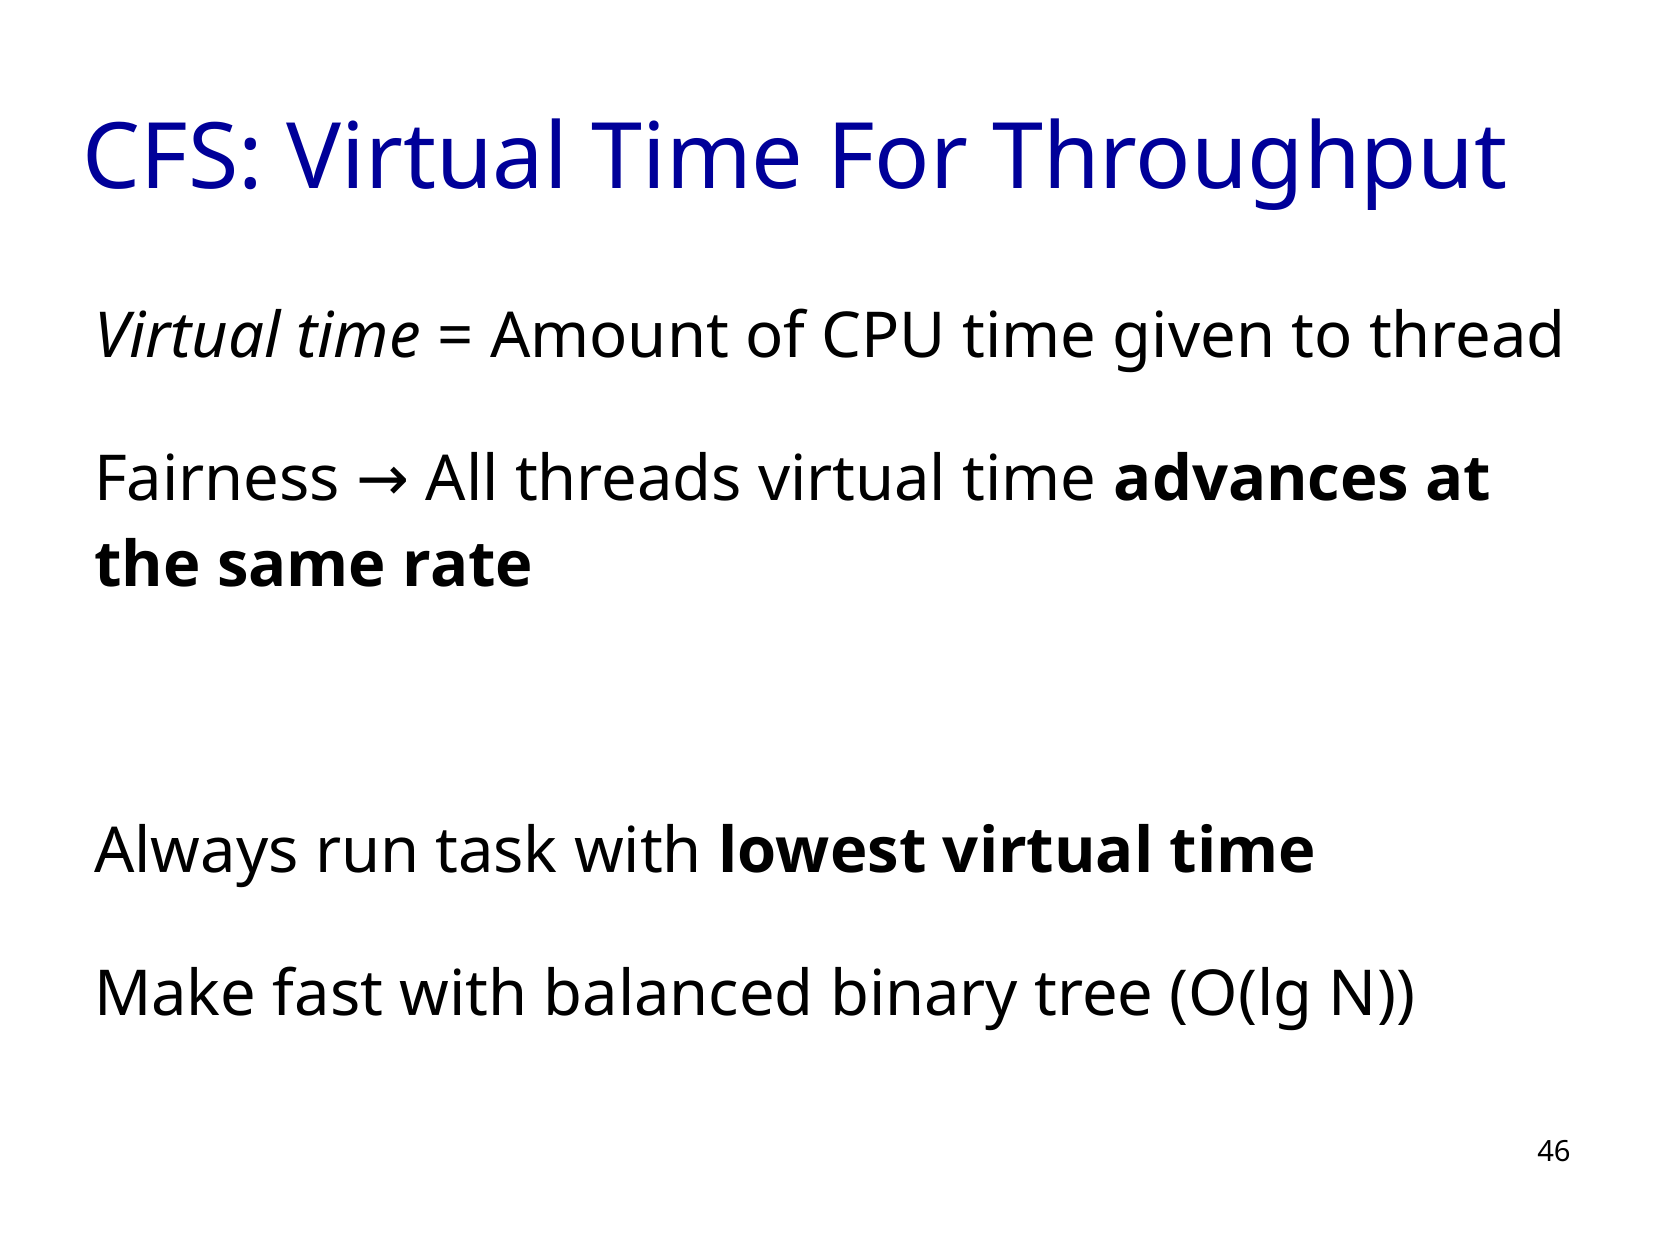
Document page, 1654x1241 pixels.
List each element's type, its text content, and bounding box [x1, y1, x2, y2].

title CFS: Virtual Time For Throughput [82, 49, 1571, 257]
list Virtual time = Amount of CPU time given to thread Fairness → All threads virtual time advances at the same rate Always run task with lowest virtual time Make fast with balanced binary tree (O(lg N)) [60, 290, 1571, 1096]
